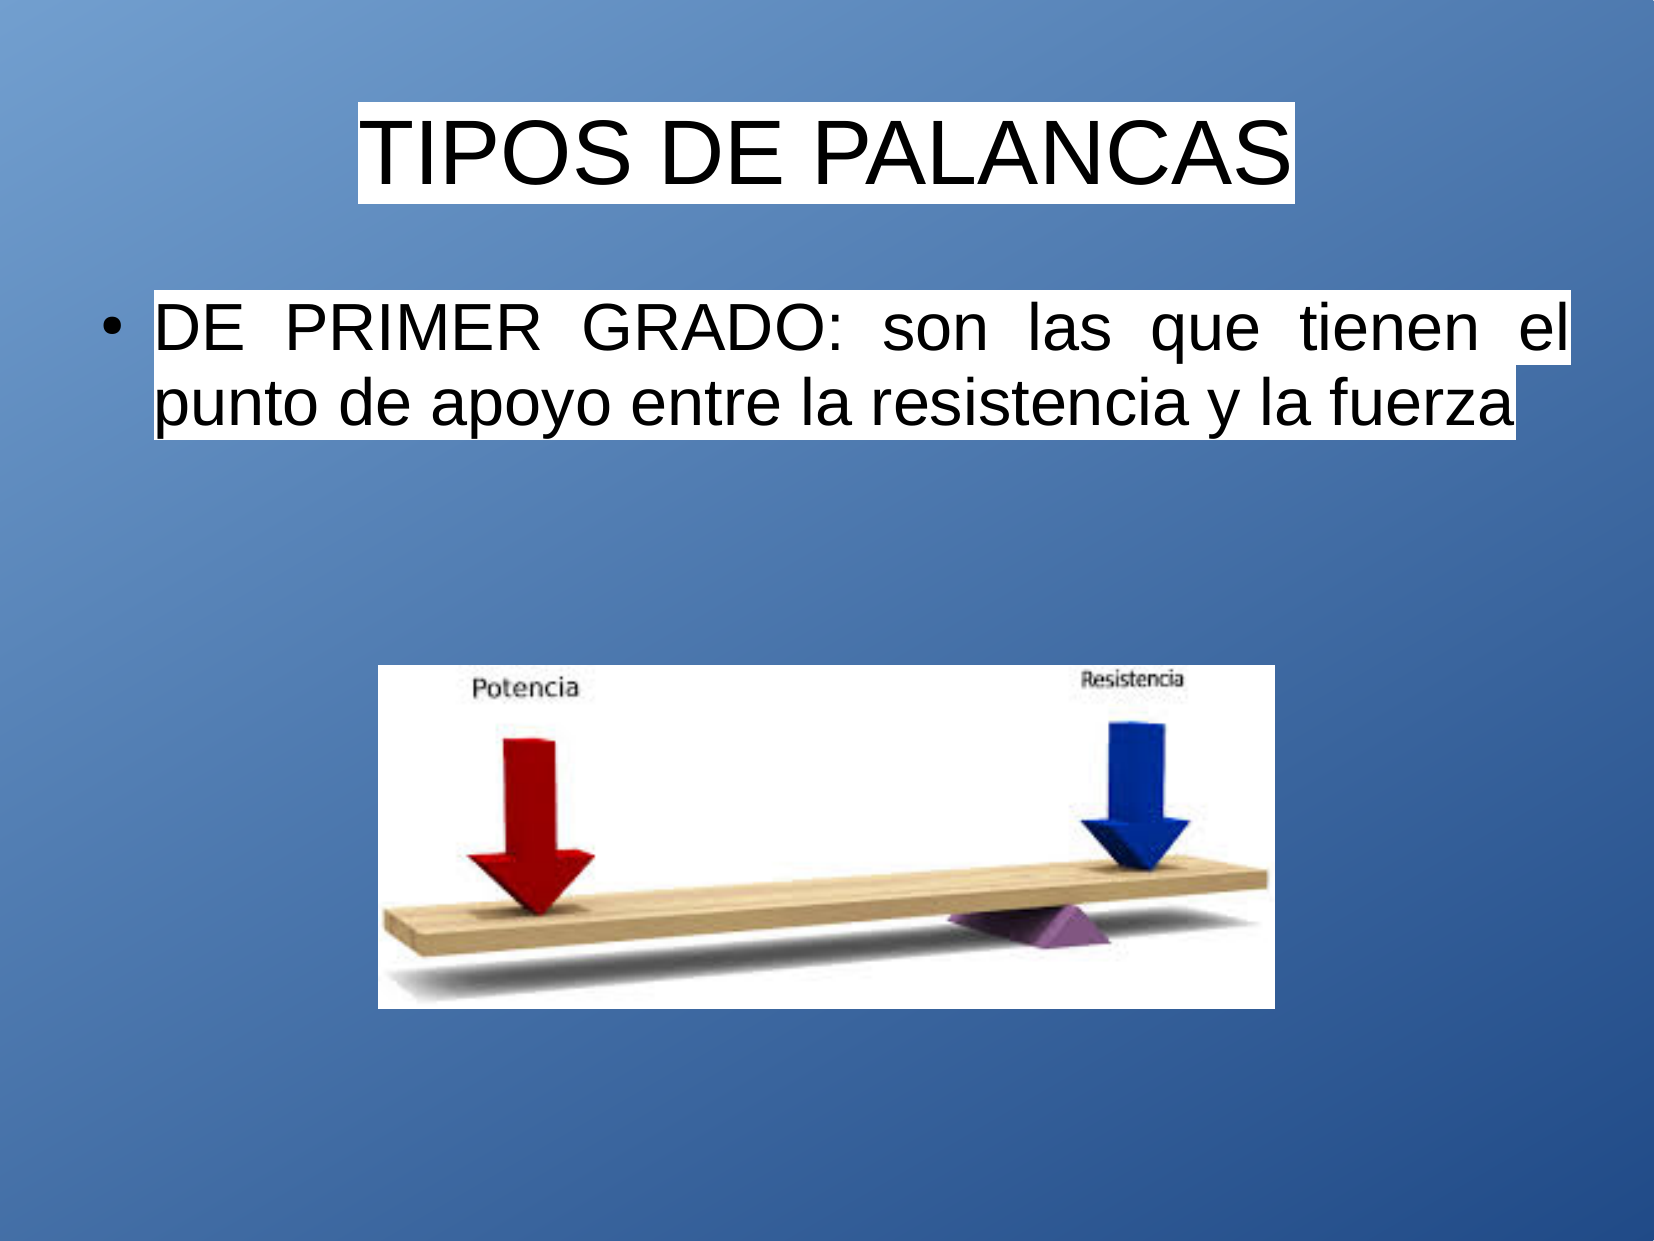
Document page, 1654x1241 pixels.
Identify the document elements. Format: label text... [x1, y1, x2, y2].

list DE PRIMER GRADO: son las que tienen el punto de apoyo entre la resistencia y la fuerza [82, 290, 1571, 634]
title TIPOS DE PALANCAS [82, 49, 1571, 257]
picture [378, 665, 1275, 1009]
